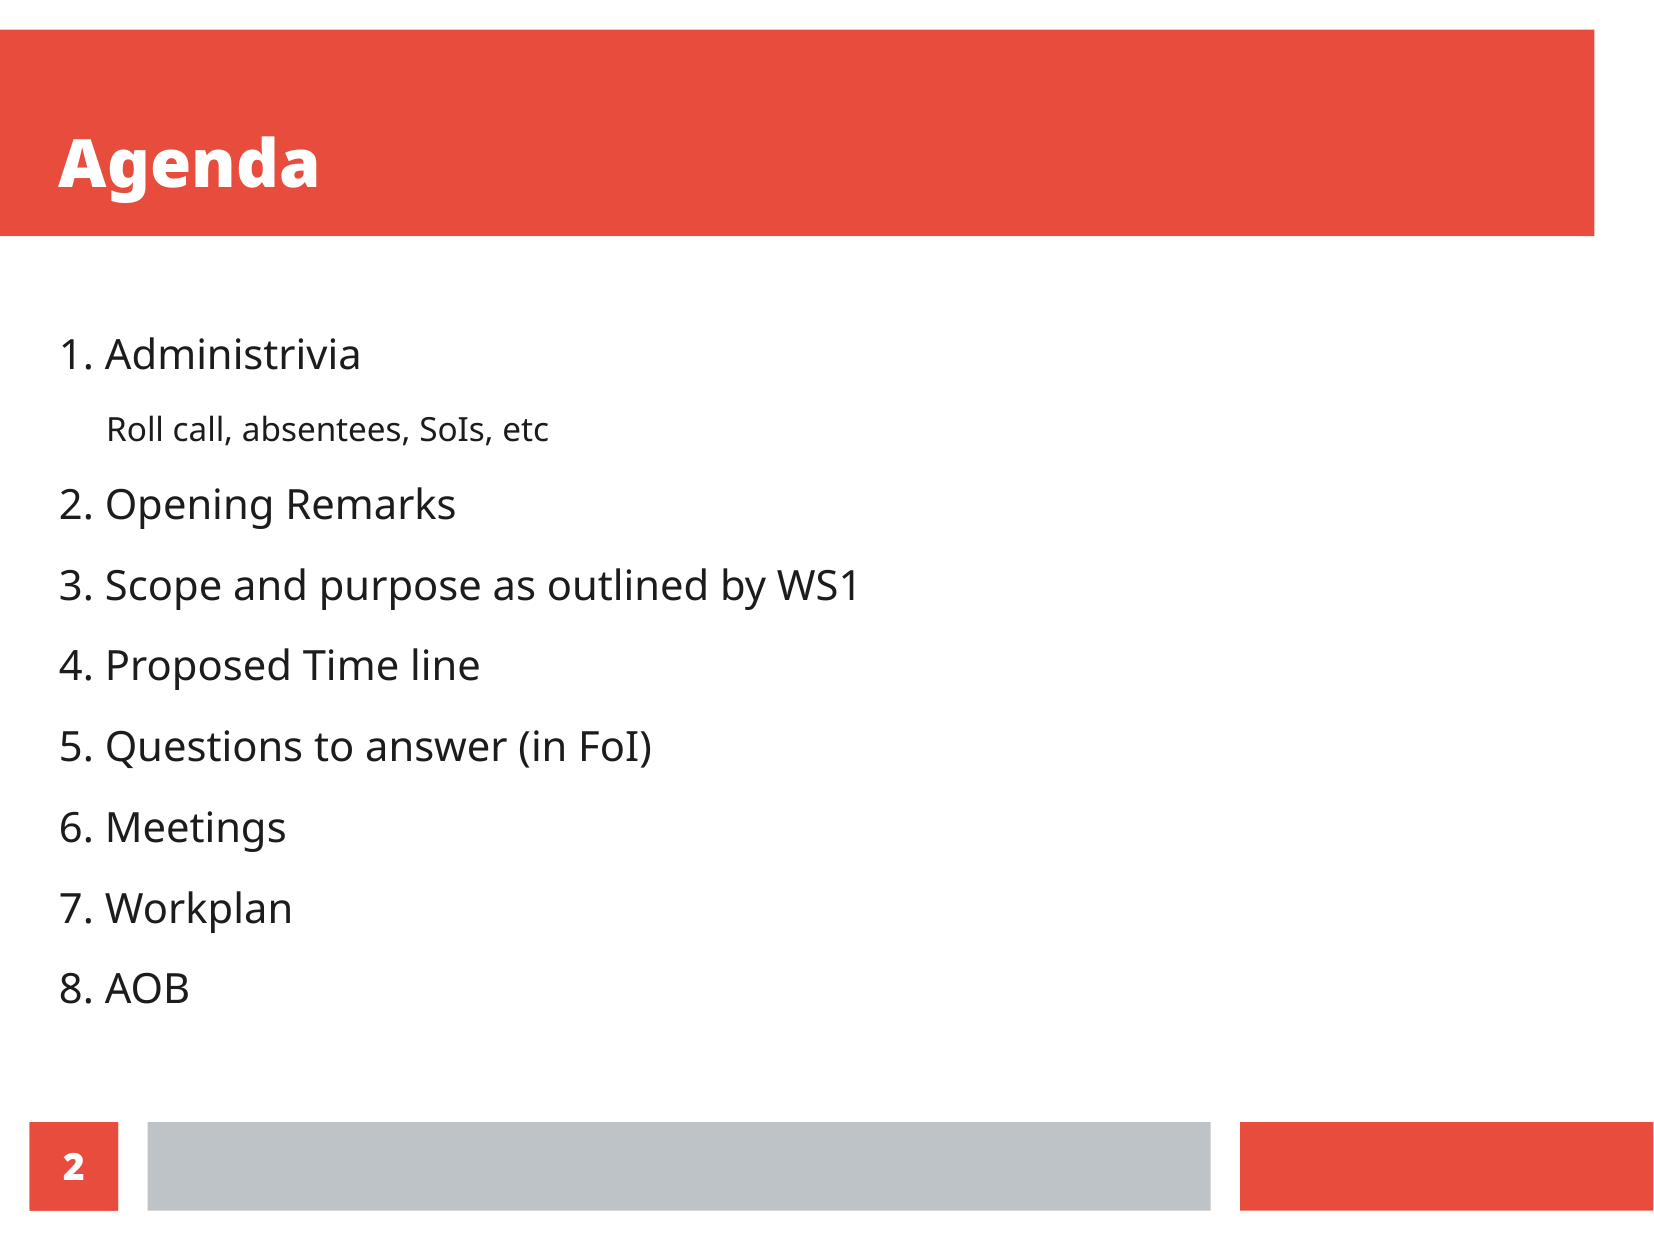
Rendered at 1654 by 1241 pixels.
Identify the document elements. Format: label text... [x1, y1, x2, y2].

title Agenda [59, 59, 1595, 207]
list 1. Administrivia Roll call, absentees, SoIs, etc 2. Opening Remarks 3. Scope and purpose as outlined by WS1 4. Proposed Time line 5. Questions to answer (in FoI) 6. Meetings 7. Workplan 8. AOB [59, 324, 1565, 1093]
